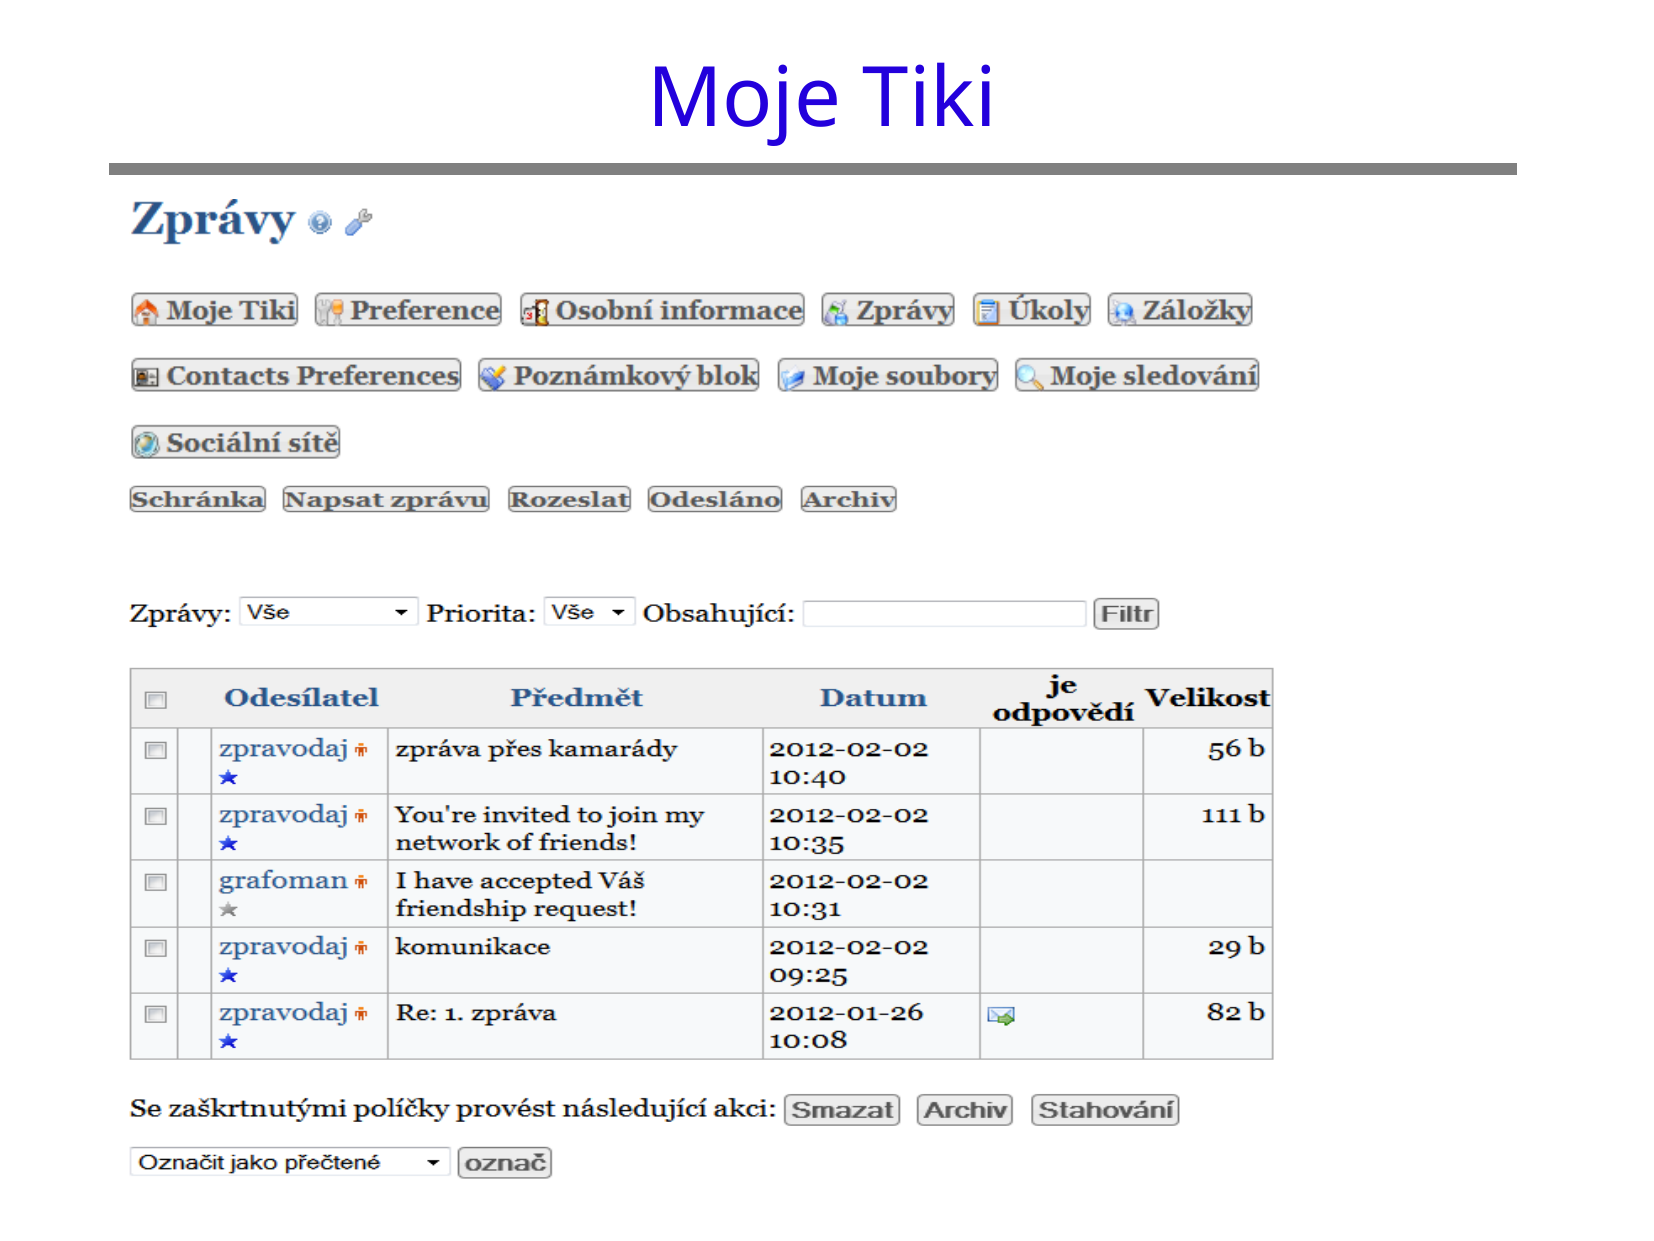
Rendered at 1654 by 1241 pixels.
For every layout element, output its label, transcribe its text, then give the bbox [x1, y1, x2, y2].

picture [125, 482, 1284, 1184]
picture [125, 199, 1268, 469]
title Moje Tiki [78, 46, 1567, 143]
